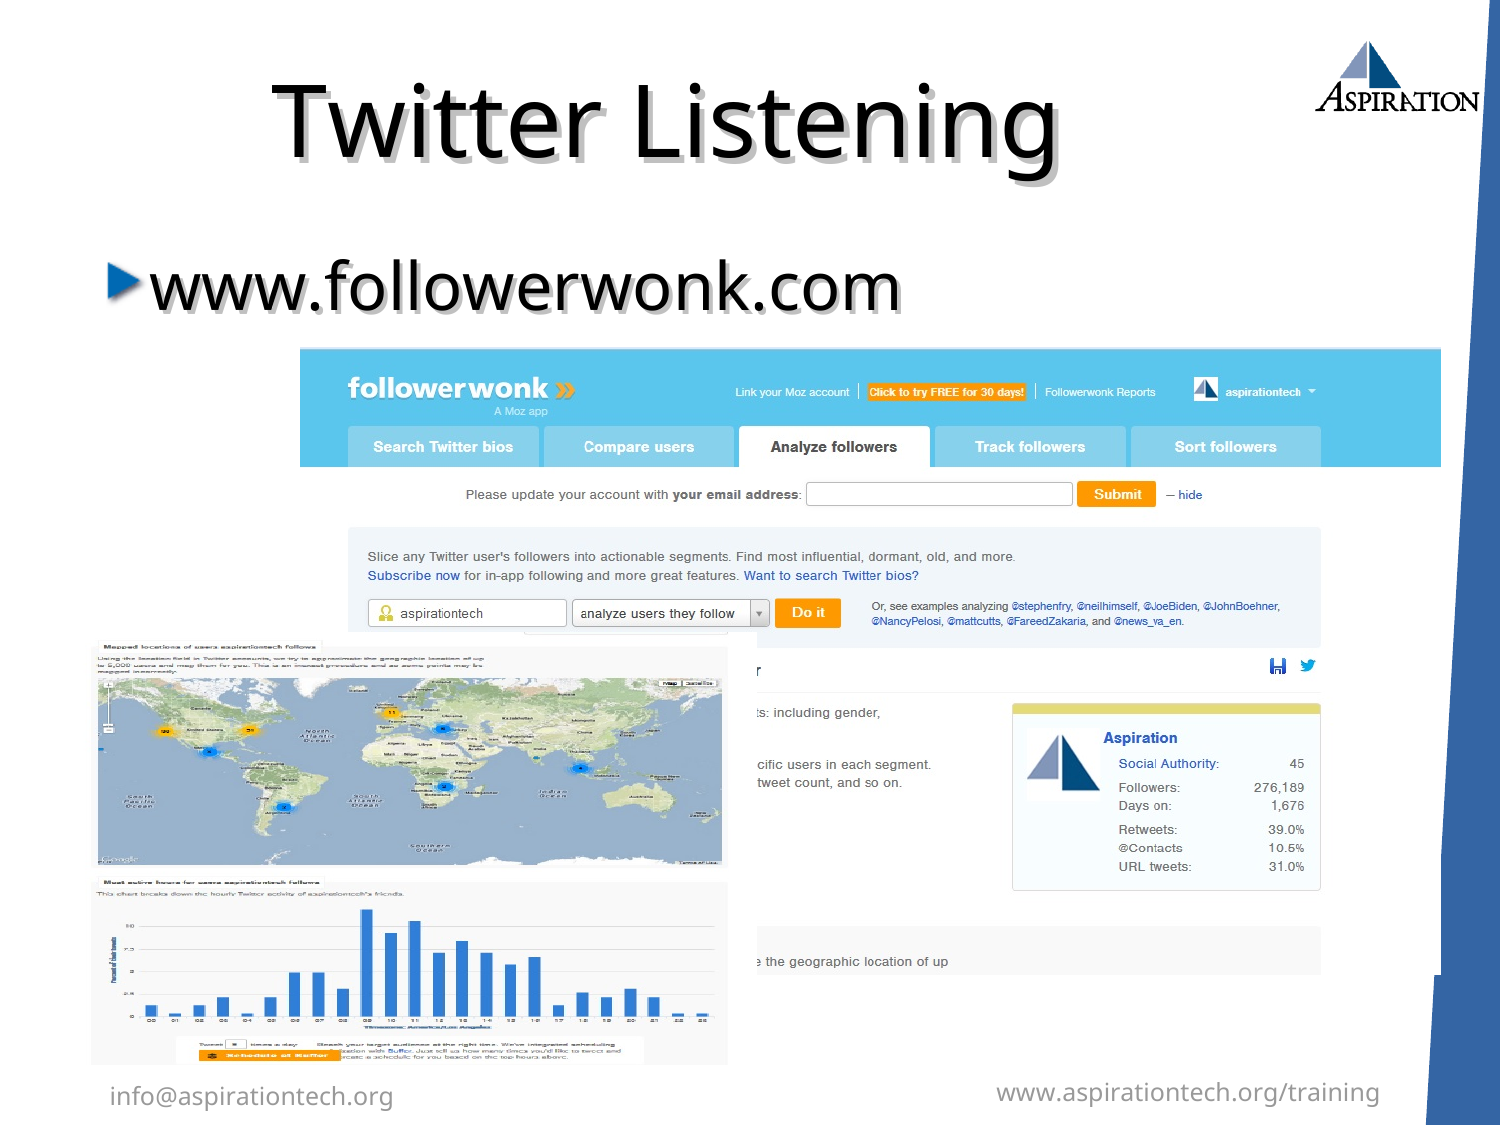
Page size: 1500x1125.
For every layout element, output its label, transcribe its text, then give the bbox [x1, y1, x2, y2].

picture [1315, 41, 1480, 120]
list www.followerwonk.com [49, 238, 1447, 892]
picture [75, 347, 1441, 1066]
title Twitter Listening [49, 19, 1284, 206]
